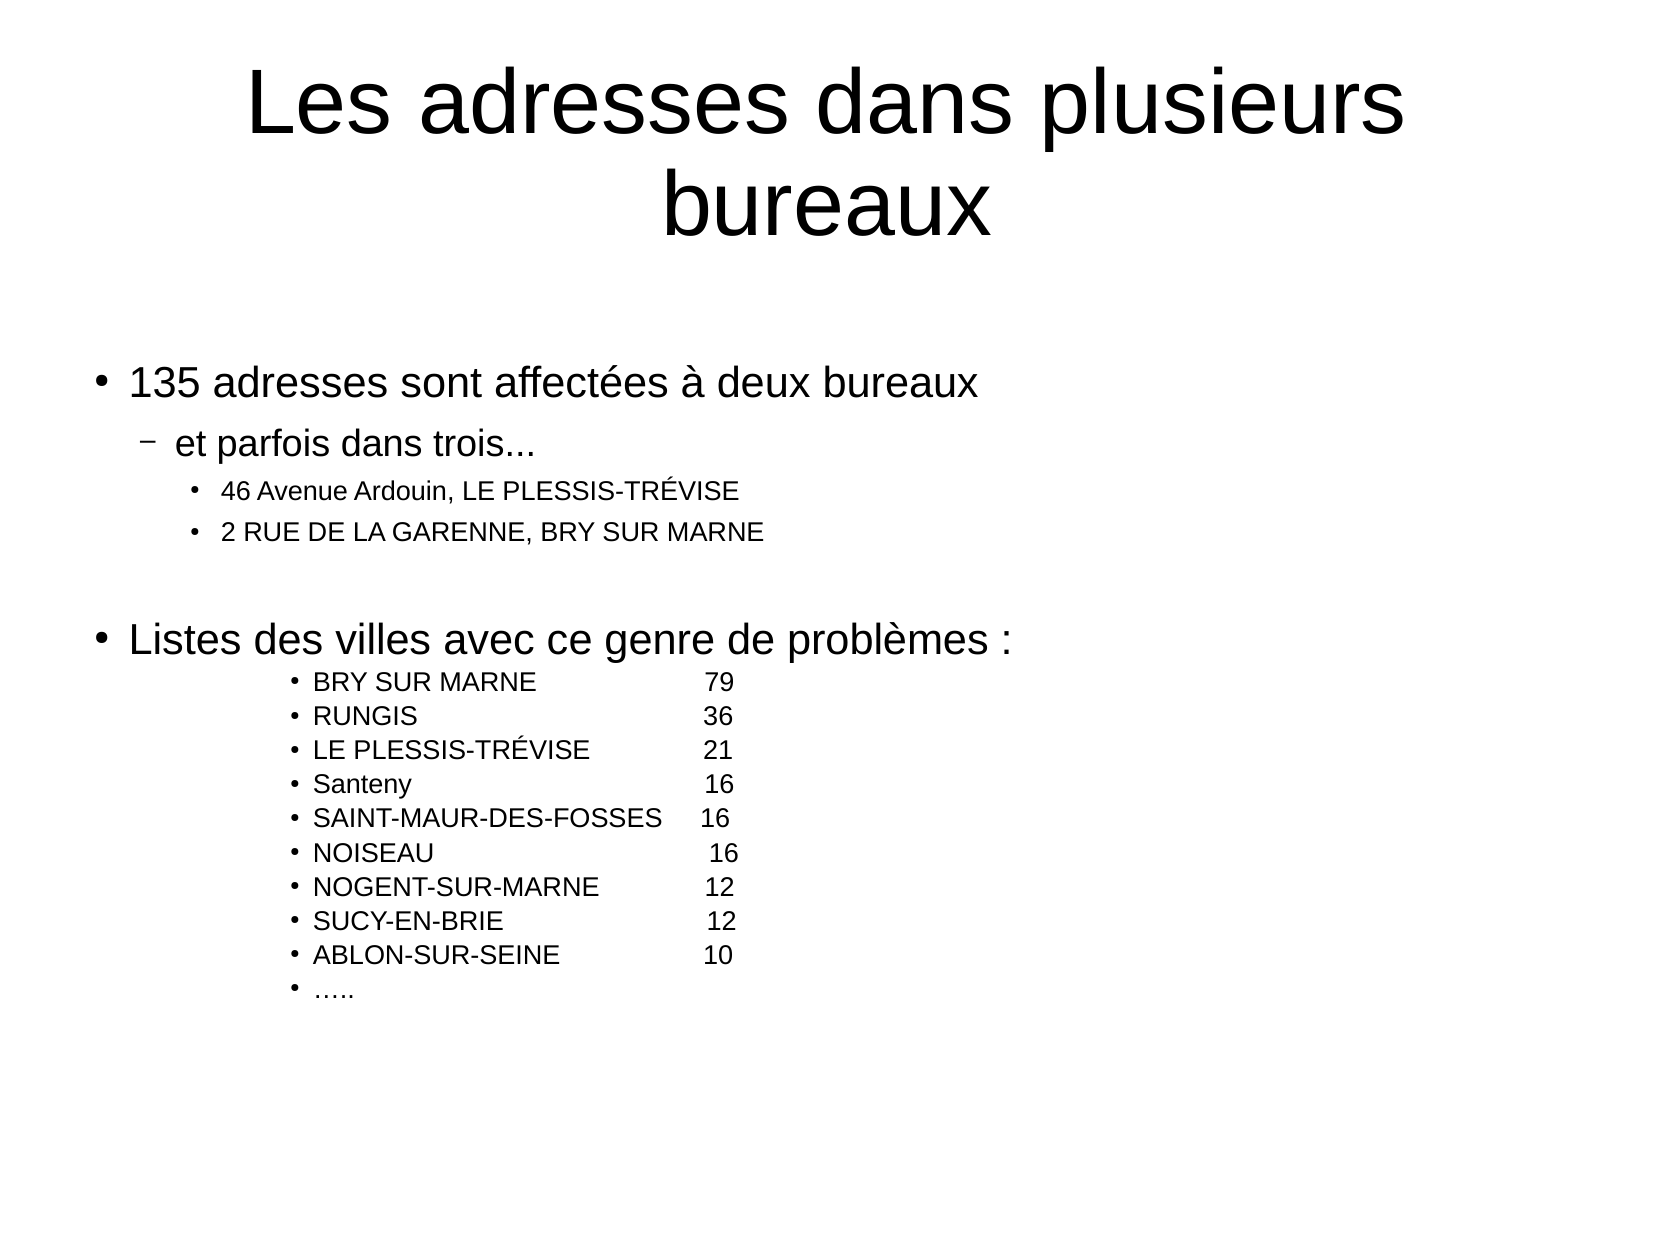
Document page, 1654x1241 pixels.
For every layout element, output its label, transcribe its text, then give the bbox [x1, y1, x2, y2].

title Les adresses dans plusieurs bureaux [82, 49, 1571, 257]
list 135 adresses sont affectées à deux bureaux et parfois dans trois... 46 Avenue Ardouin, LE PLESSIS-TRÉVISE 2 RUE DE LA GARENNE, BRY SUR MARNE Listes des villes avec ce genre de problèmes : BRY SUR MARNE 79 RUNGIS 36 LE PLESSIS-TRÉVISE 21 Santeny 16 SAINT-MAUR-DES-FOSSES 16 NOISEAU 16 NOGENT-SUR-MARNE 12 SUCY-EN-BRIE 12 ABLON-SUR-SEINE 10 ….. [82, 290, 1571, 1010]
